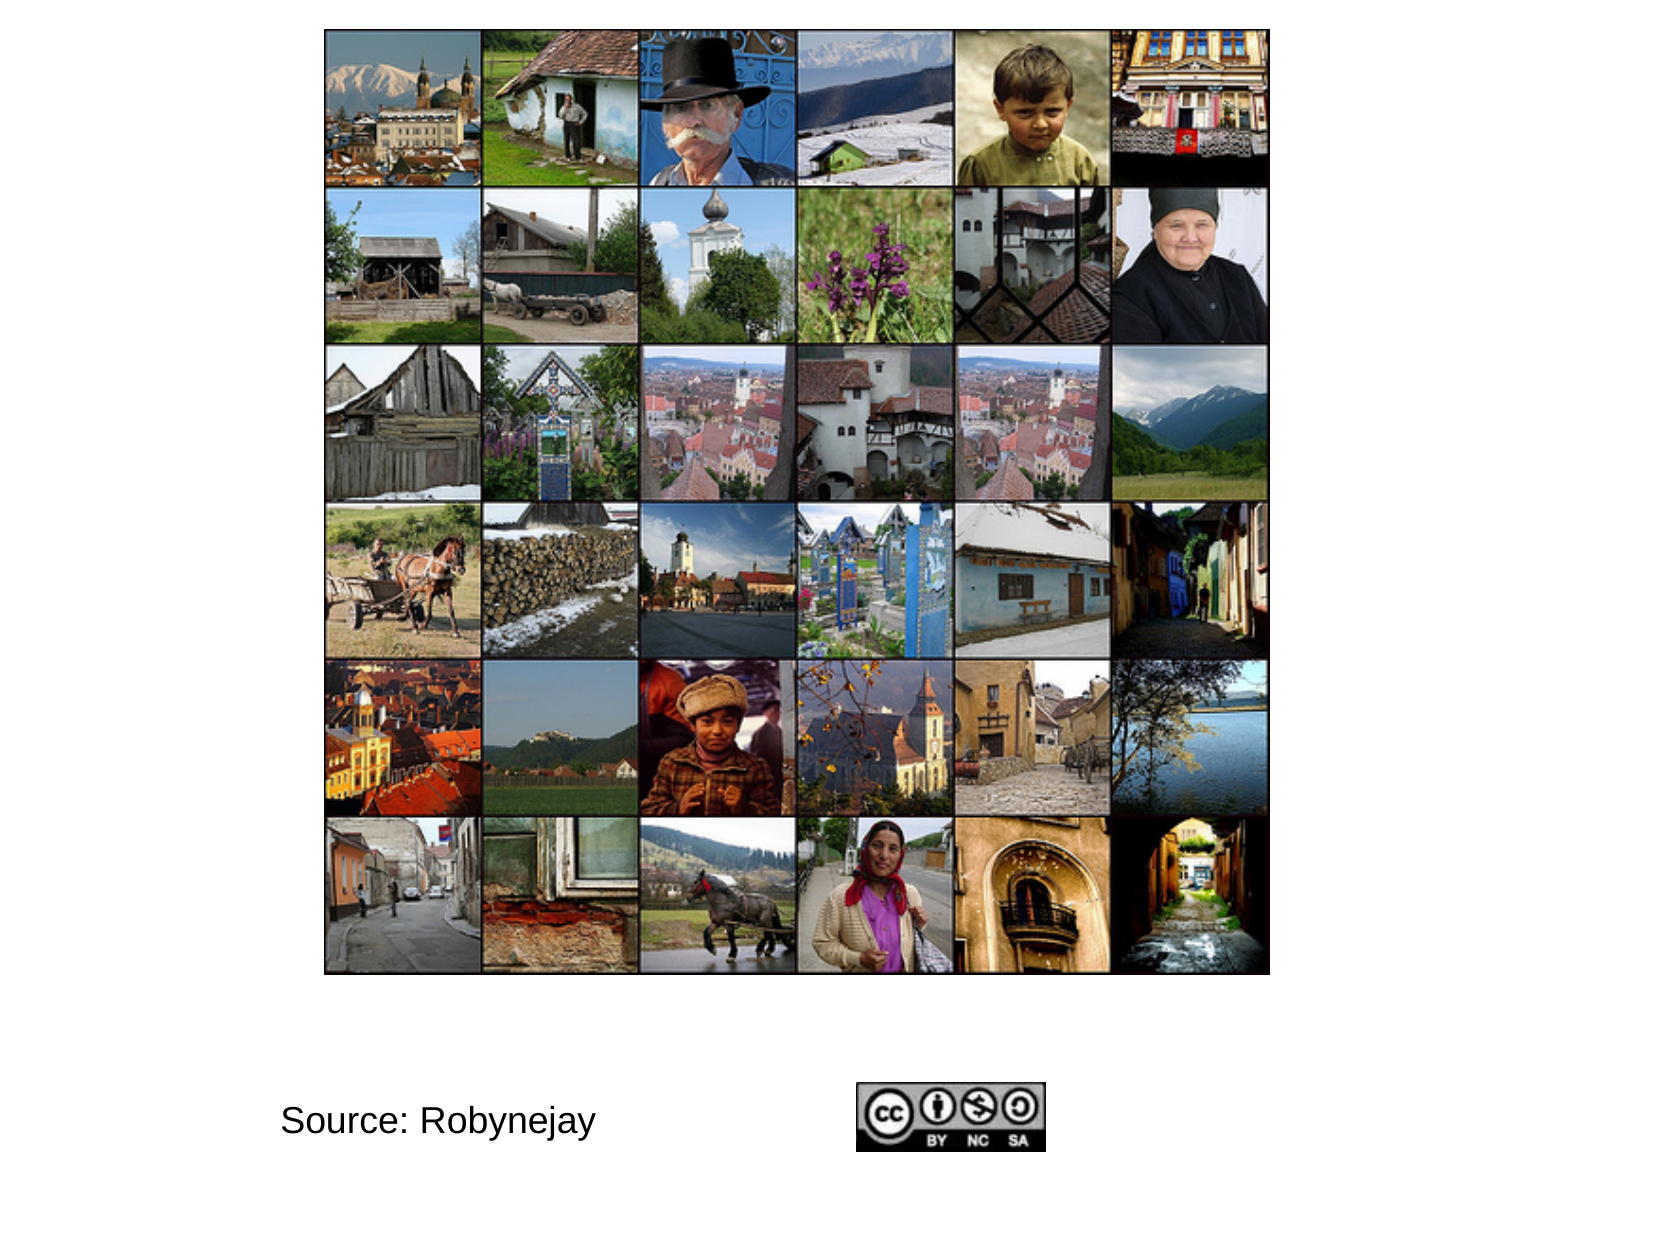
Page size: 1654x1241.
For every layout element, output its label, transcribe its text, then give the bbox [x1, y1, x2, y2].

picture [856, 1082, 1046, 1152]
text_box Source: Robynejay [265, 1092, 611, 1150]
picture [324, 29, 1270, 975]
